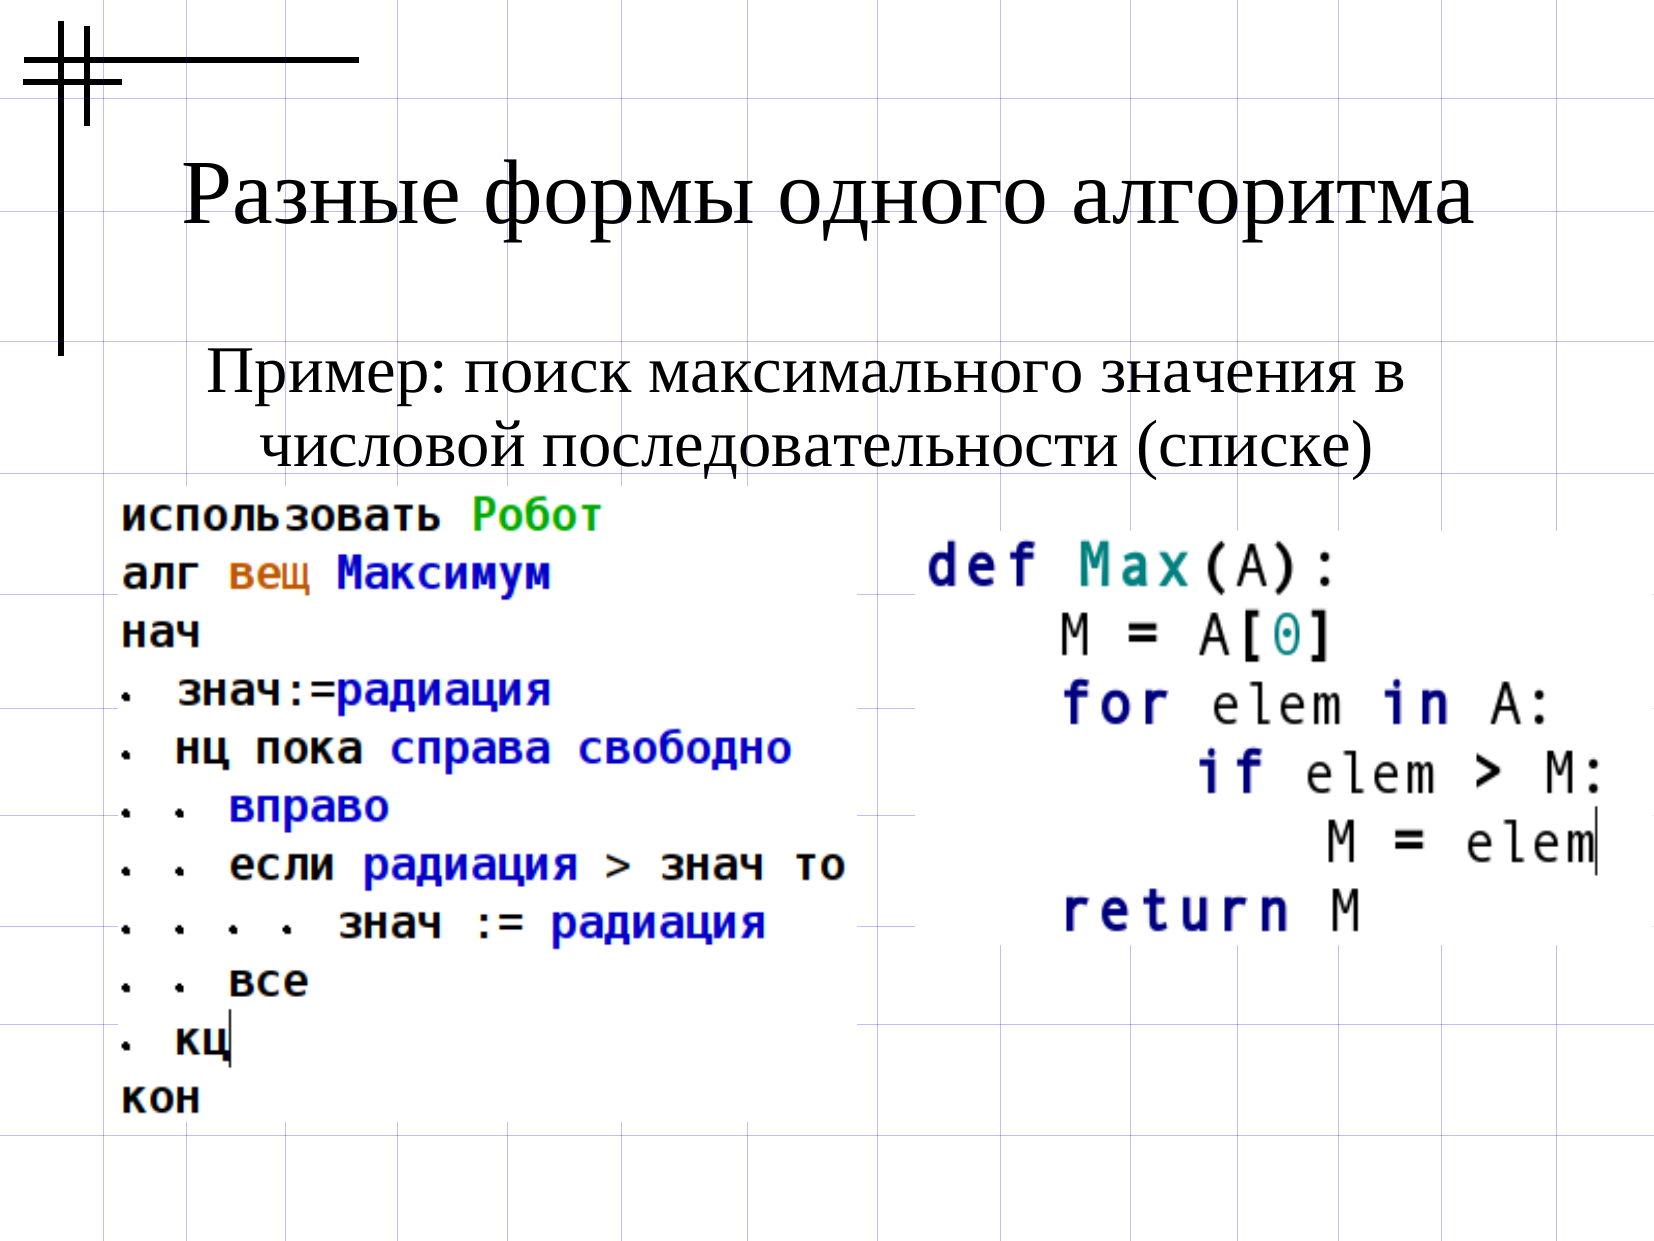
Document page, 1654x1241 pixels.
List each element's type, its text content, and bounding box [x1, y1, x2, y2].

title Разные формы одного алгоритма [123, 88, 1536, 296]
picture [915, 531, 1654, 945]
picture [118, 486, 857, 1123]
list Пример: поиск максимального значения в числовой последовательности (списке) [118, 333, 1531, 1152]
